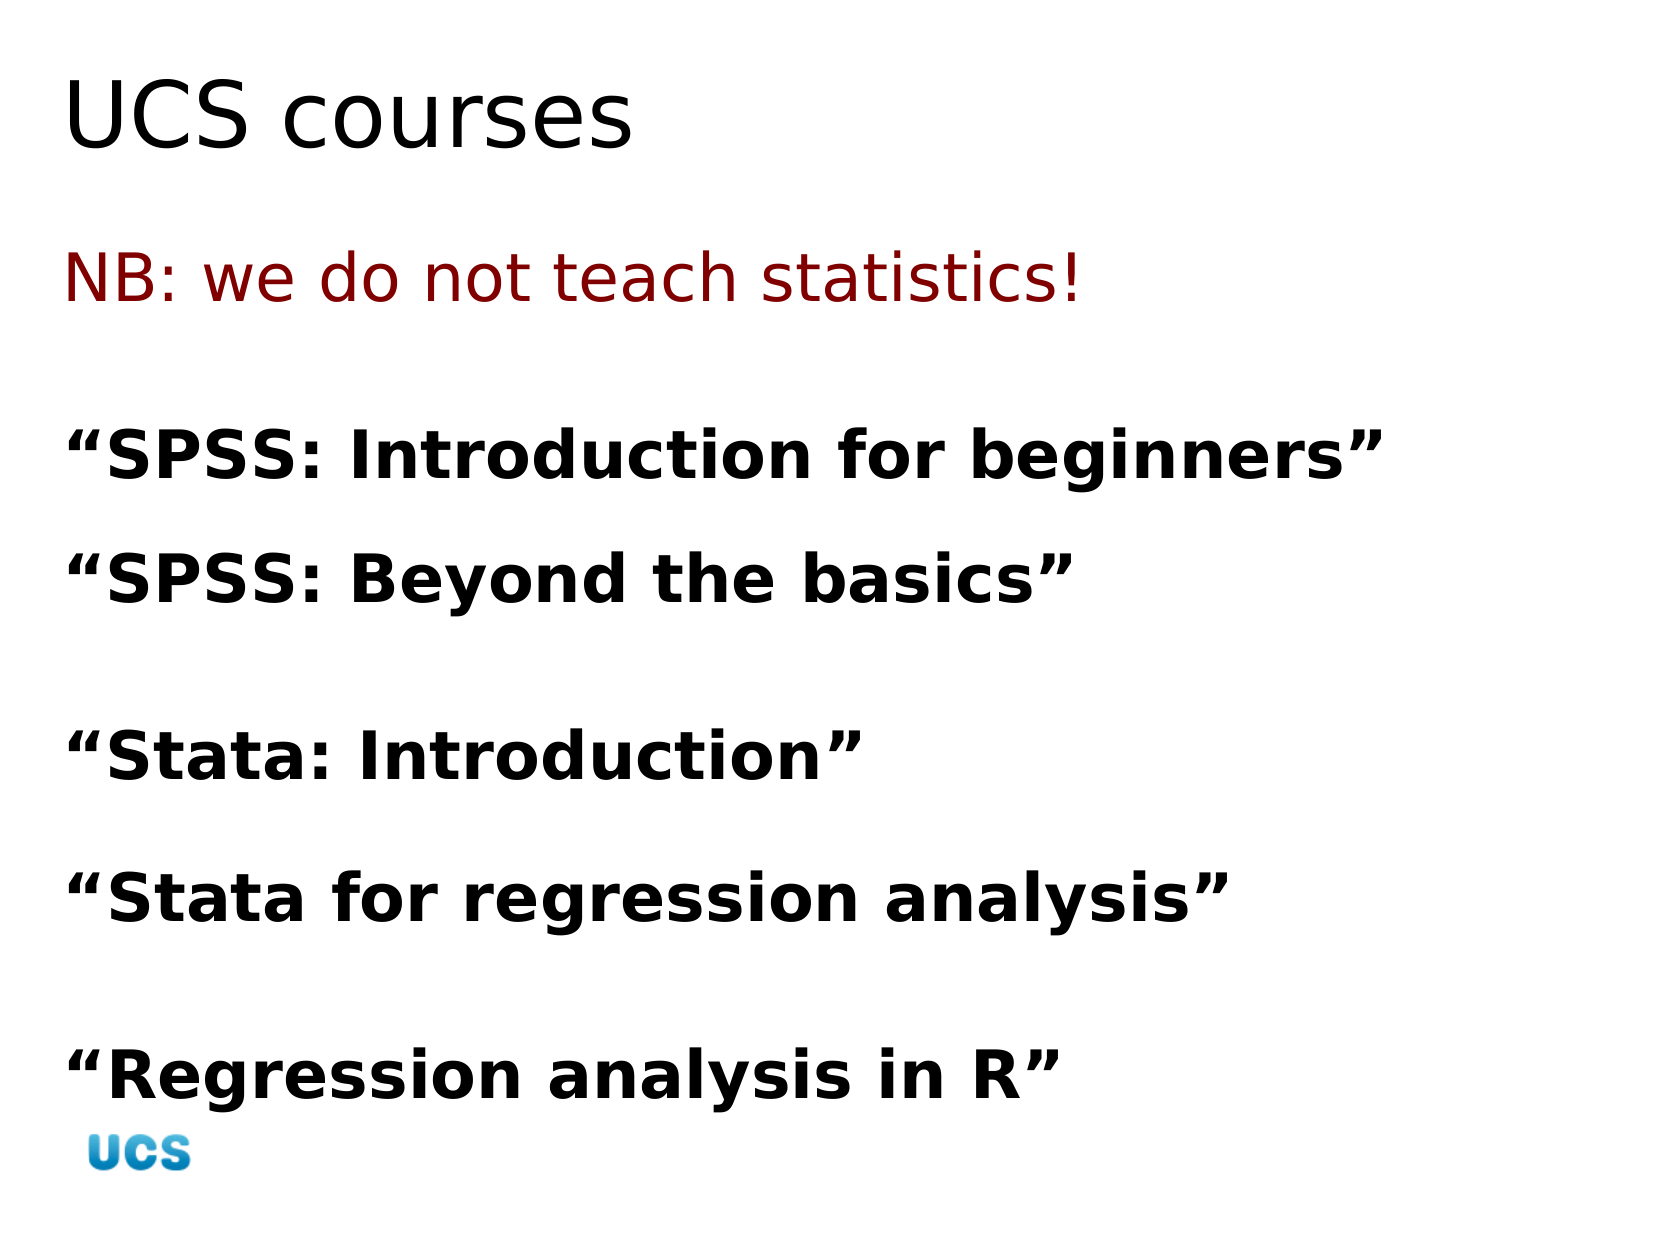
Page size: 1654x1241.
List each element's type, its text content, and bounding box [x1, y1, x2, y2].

text_box “SPSS: Beyond the basics” [59, 537, 1083, 622]
text_box “Stata: Introduction” [59, 714, 871, 799]
text_box NB: we do not teach statistics! [59, 236, 1090, 320]
text_box UCS courses [59, 59, 639, 173]
text_box “Regression analysis in R” [59, 1033, 1070, 1118]
picture [88, 1133, 191, 1172]
text_box “SPSS: Introduction for beginners” [59, 413, 1393, 498]
text_box “Stata for regression analysis” [59, 856, 1239, 941]
